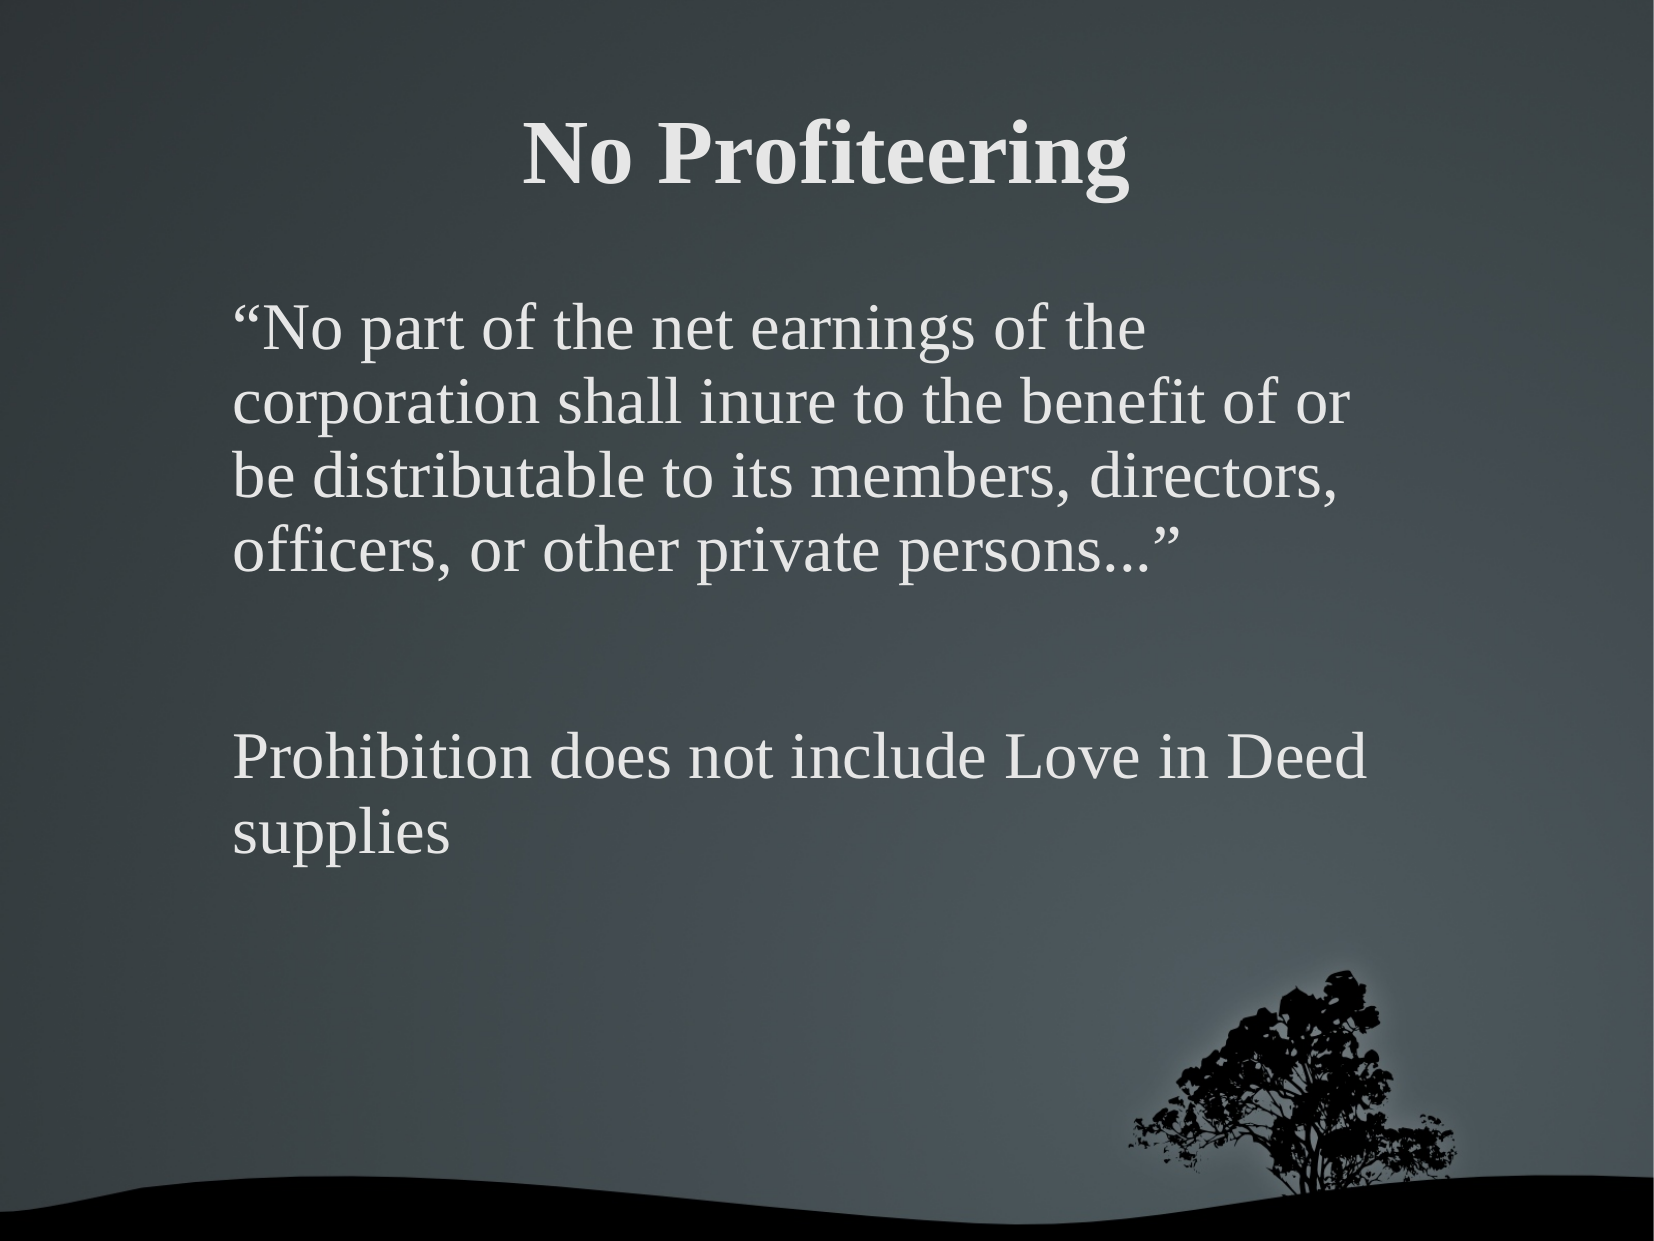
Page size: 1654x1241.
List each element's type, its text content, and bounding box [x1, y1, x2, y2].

picture [0, 0, 1654, 1241]
list “No part of the net earnings of the corporation shall inure to the benefit of or be distributable to its members, directors, officers, or other private persons...” Prohibition does not include Love in Deed supplies [82, 290, 1571, 1109]
title No Profiteering [82, 49, 1571, 257]
